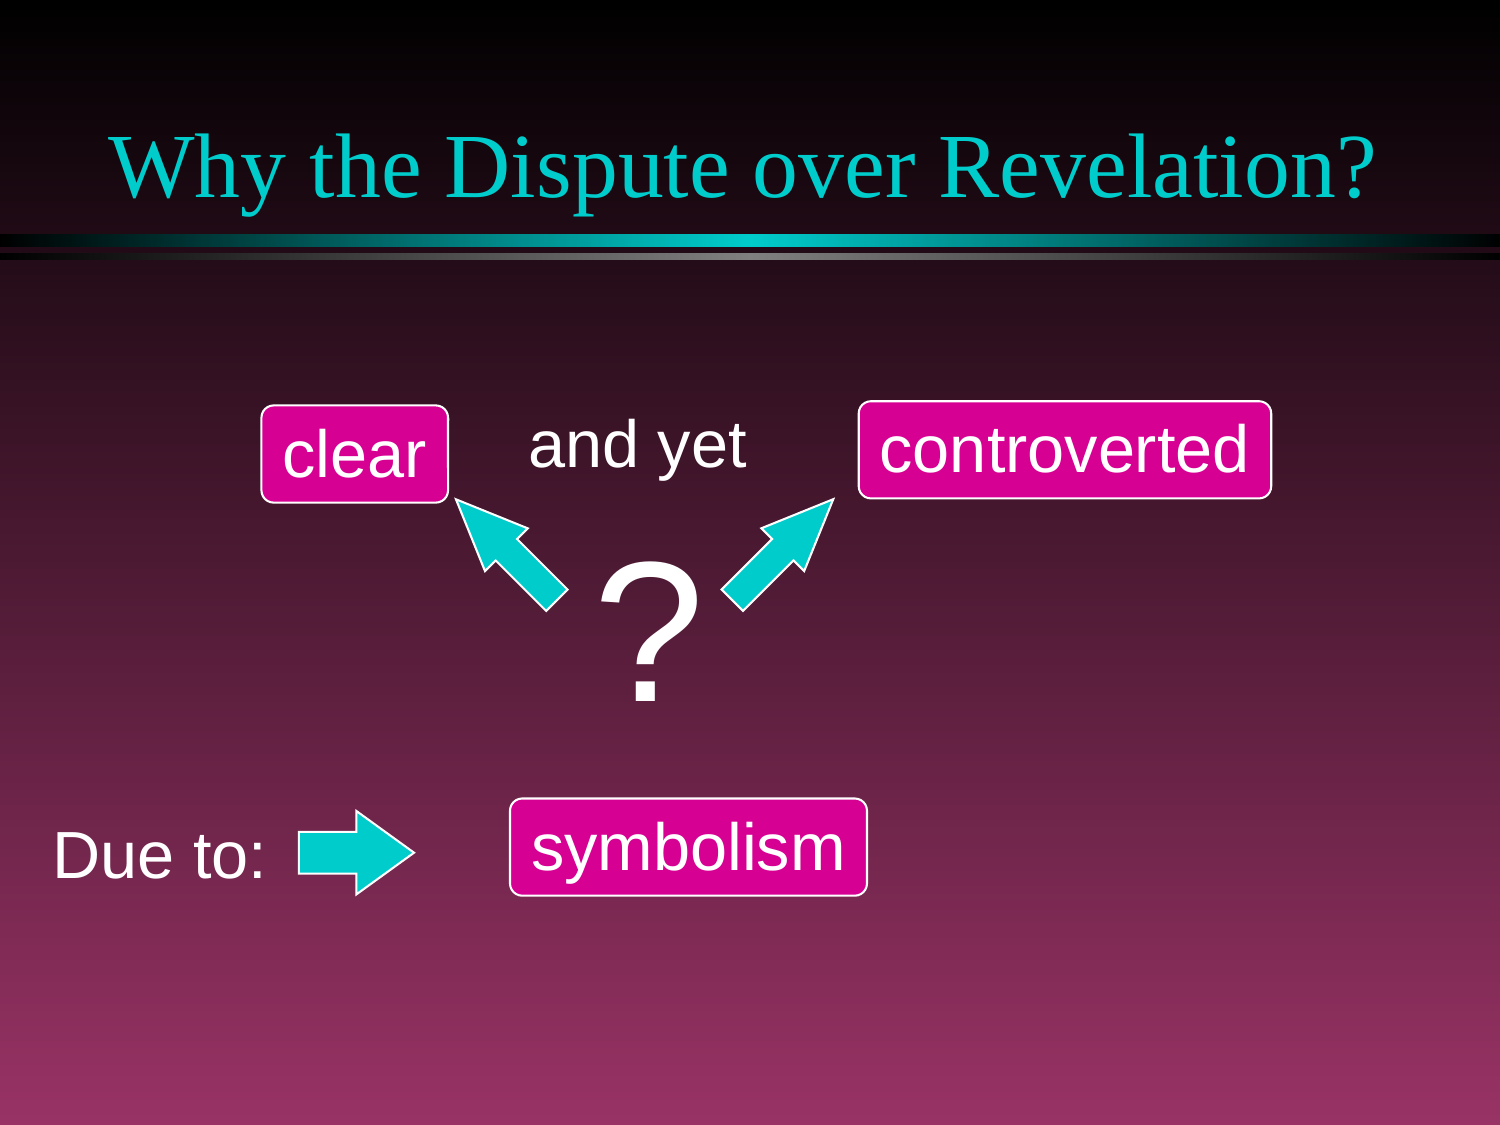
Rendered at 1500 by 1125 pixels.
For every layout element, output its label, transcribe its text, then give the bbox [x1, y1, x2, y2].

text_box ? [578, 512, 843, 752]
text_box Due to: [37, 810, 298, 900]
text_box symbolism [510, 798, 867, 896]
text_box [298, 811, 415, 895]
text_box controverted [858, 401, 1272, 499]
text_box clear [261, 405, 449, 503]
title Why the Dispute over Revelation? [62, 37, 1426, 225]
text_box [721, 499, 834, 611]
text_box [455, 499, 568, 611]
text_box and yet [513, 399, 829, 490]
